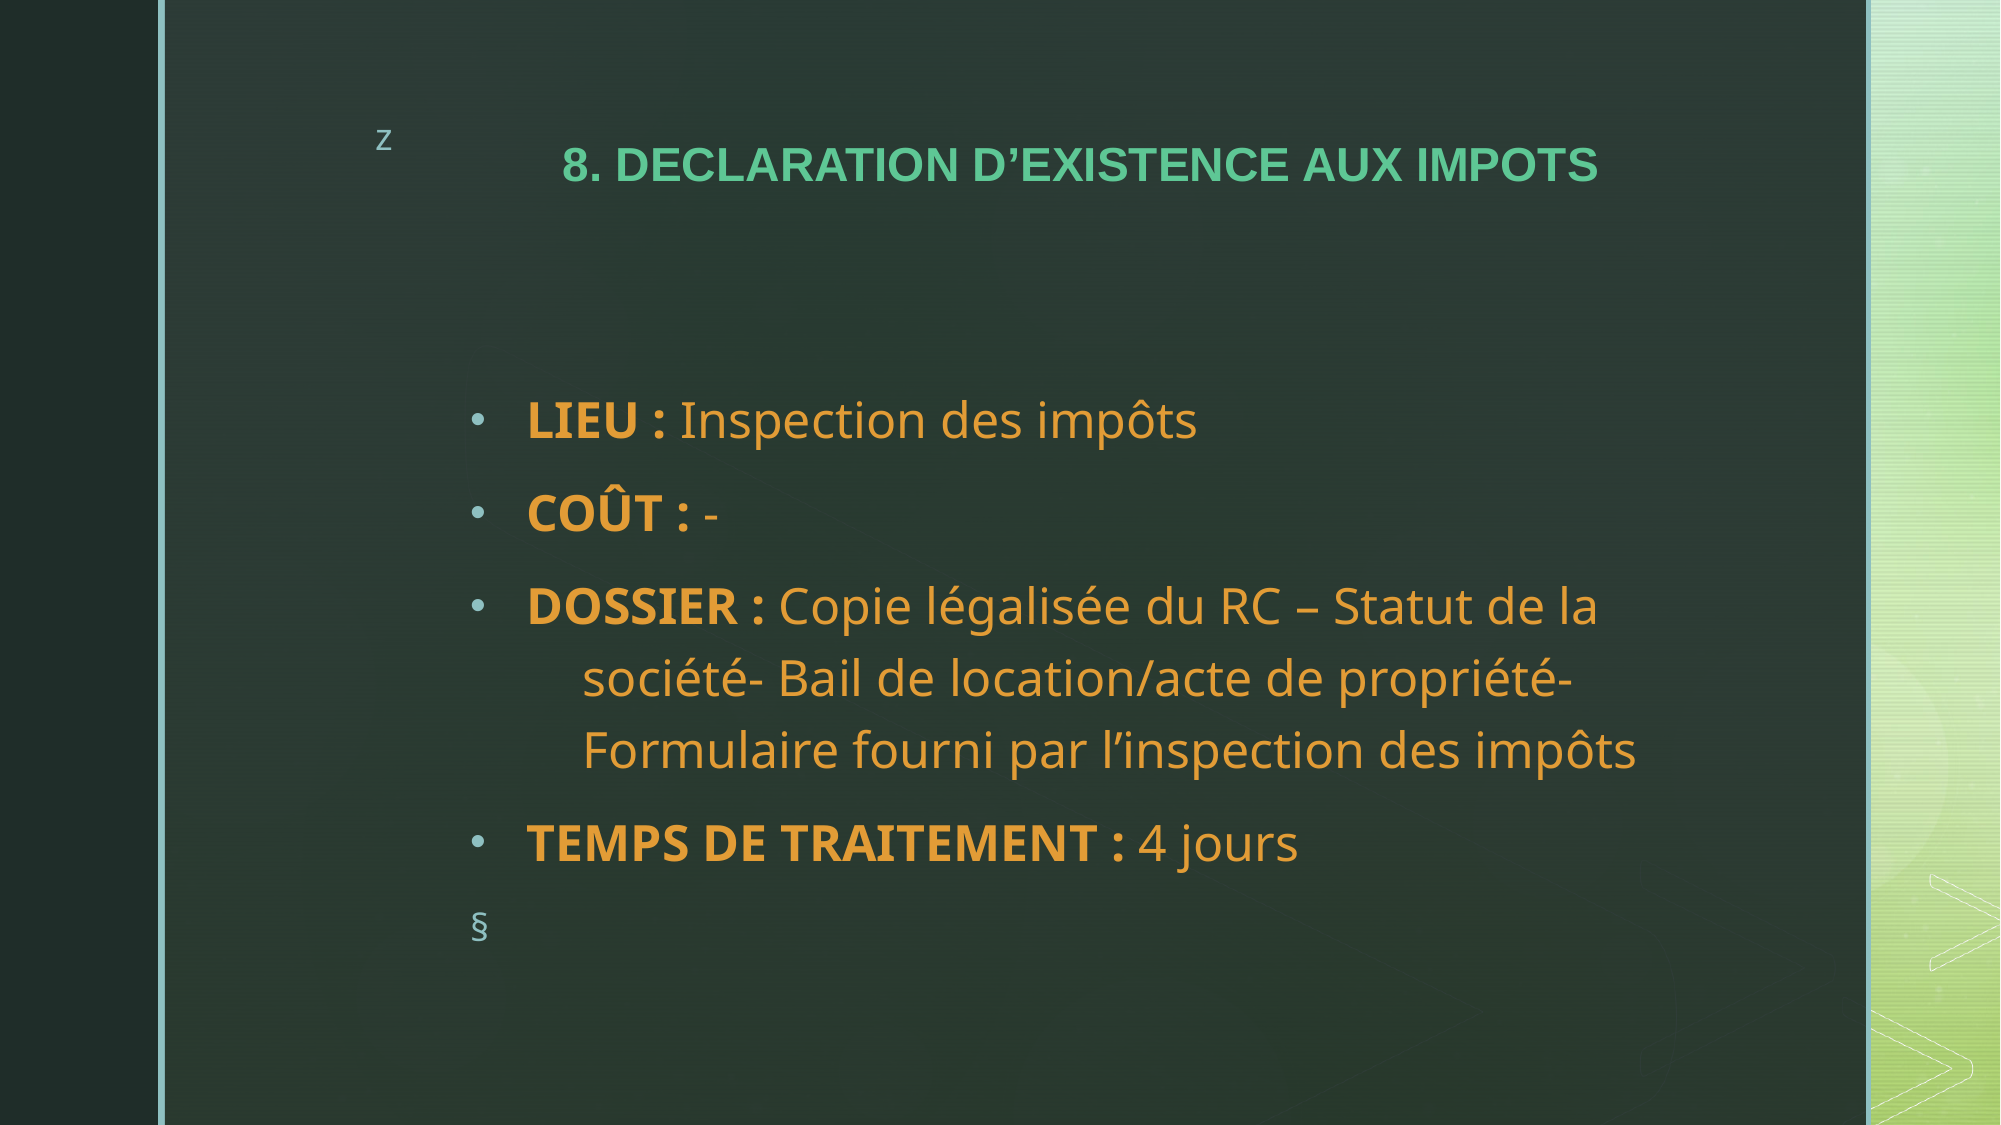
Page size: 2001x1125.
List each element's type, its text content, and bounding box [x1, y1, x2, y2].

title 8. DECLARATION D’EXISTENCE AUX IMPOTS [428, 132, 1734, 310]
list LIEU : Inspection des impôts COÛT : - DOSSIER : Copie légalisée du RC – Statut de la société- Bail de location/acte de propriété- Formulaire fourni par l’inspection des impôts TEMPS DE TRAITEMENT : 4 jours [454, 336, 1734, 993]
